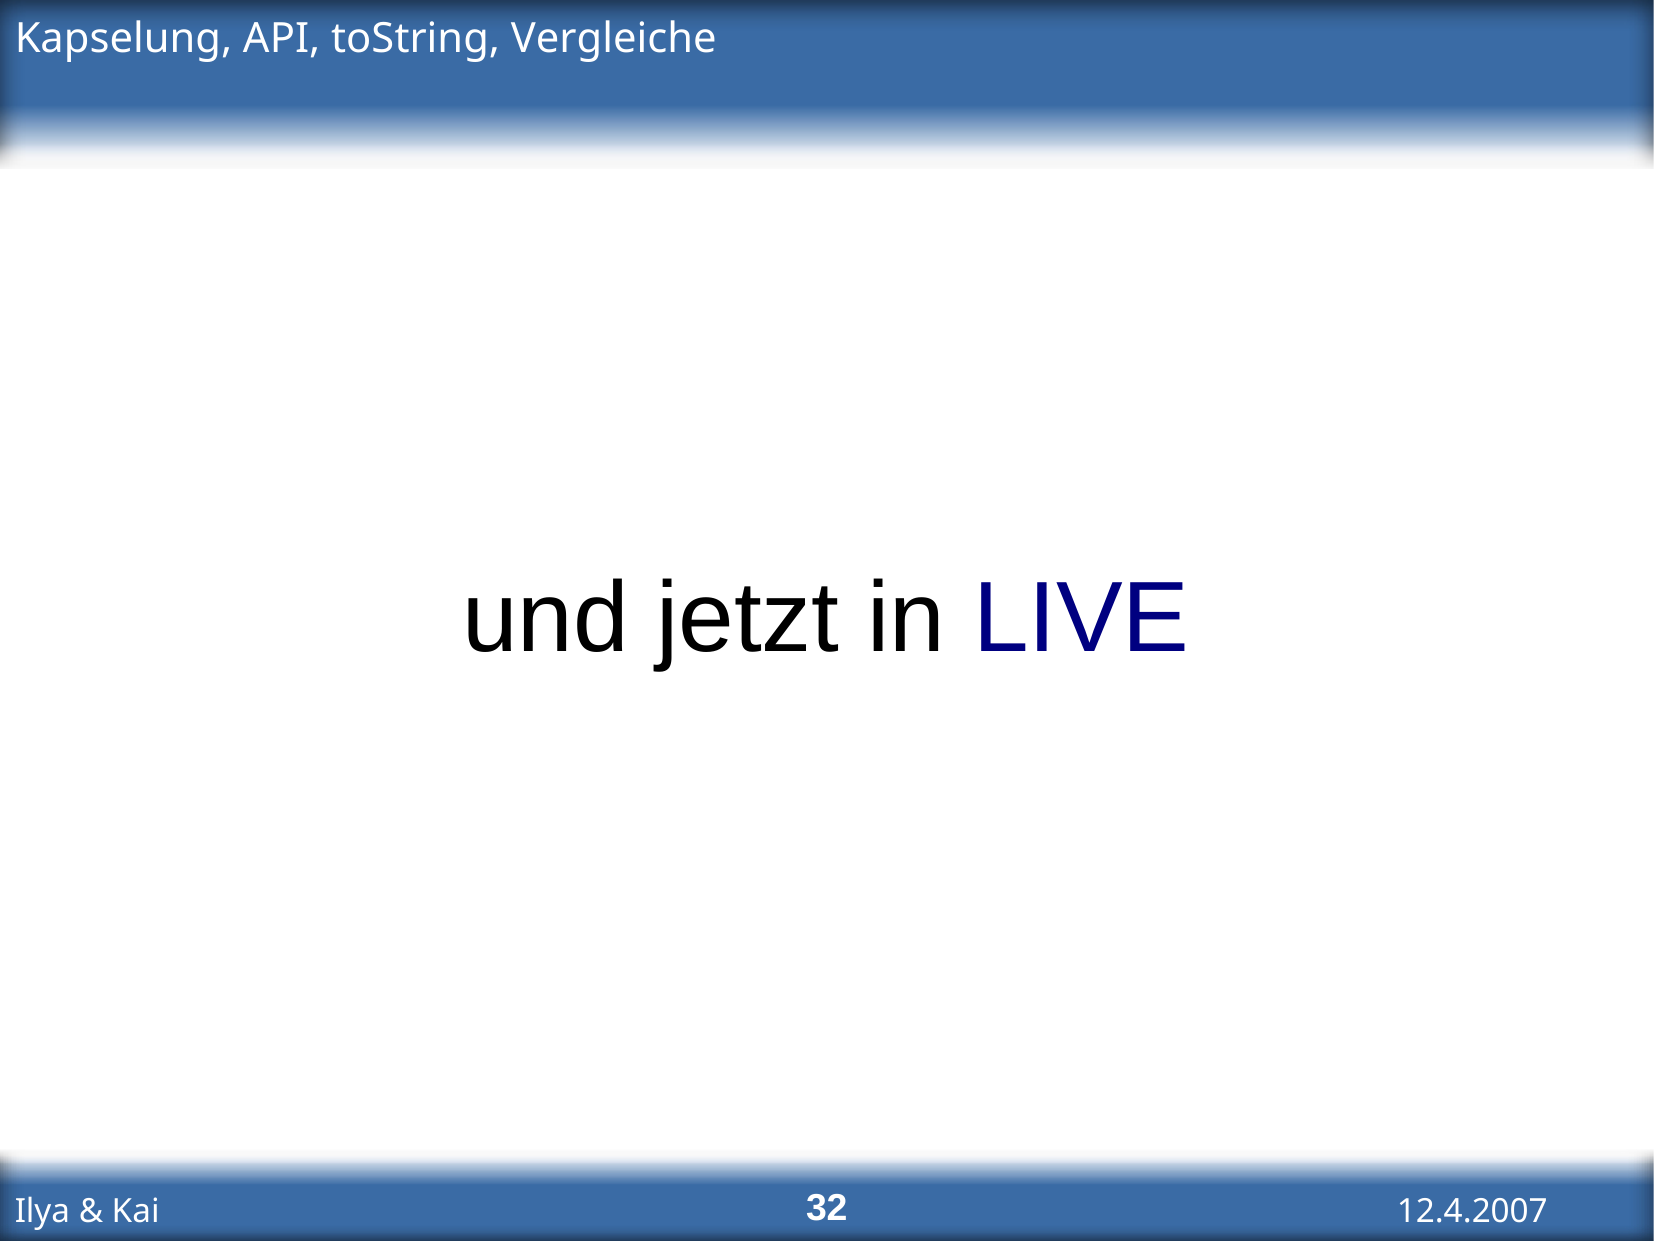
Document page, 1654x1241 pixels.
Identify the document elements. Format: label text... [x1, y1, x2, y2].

picture [0, 1149, 1654, 1241]
text_box und jetzt in LIVE [447, 553, 1206, 693]
picture [0, 0, 1654, 169]
